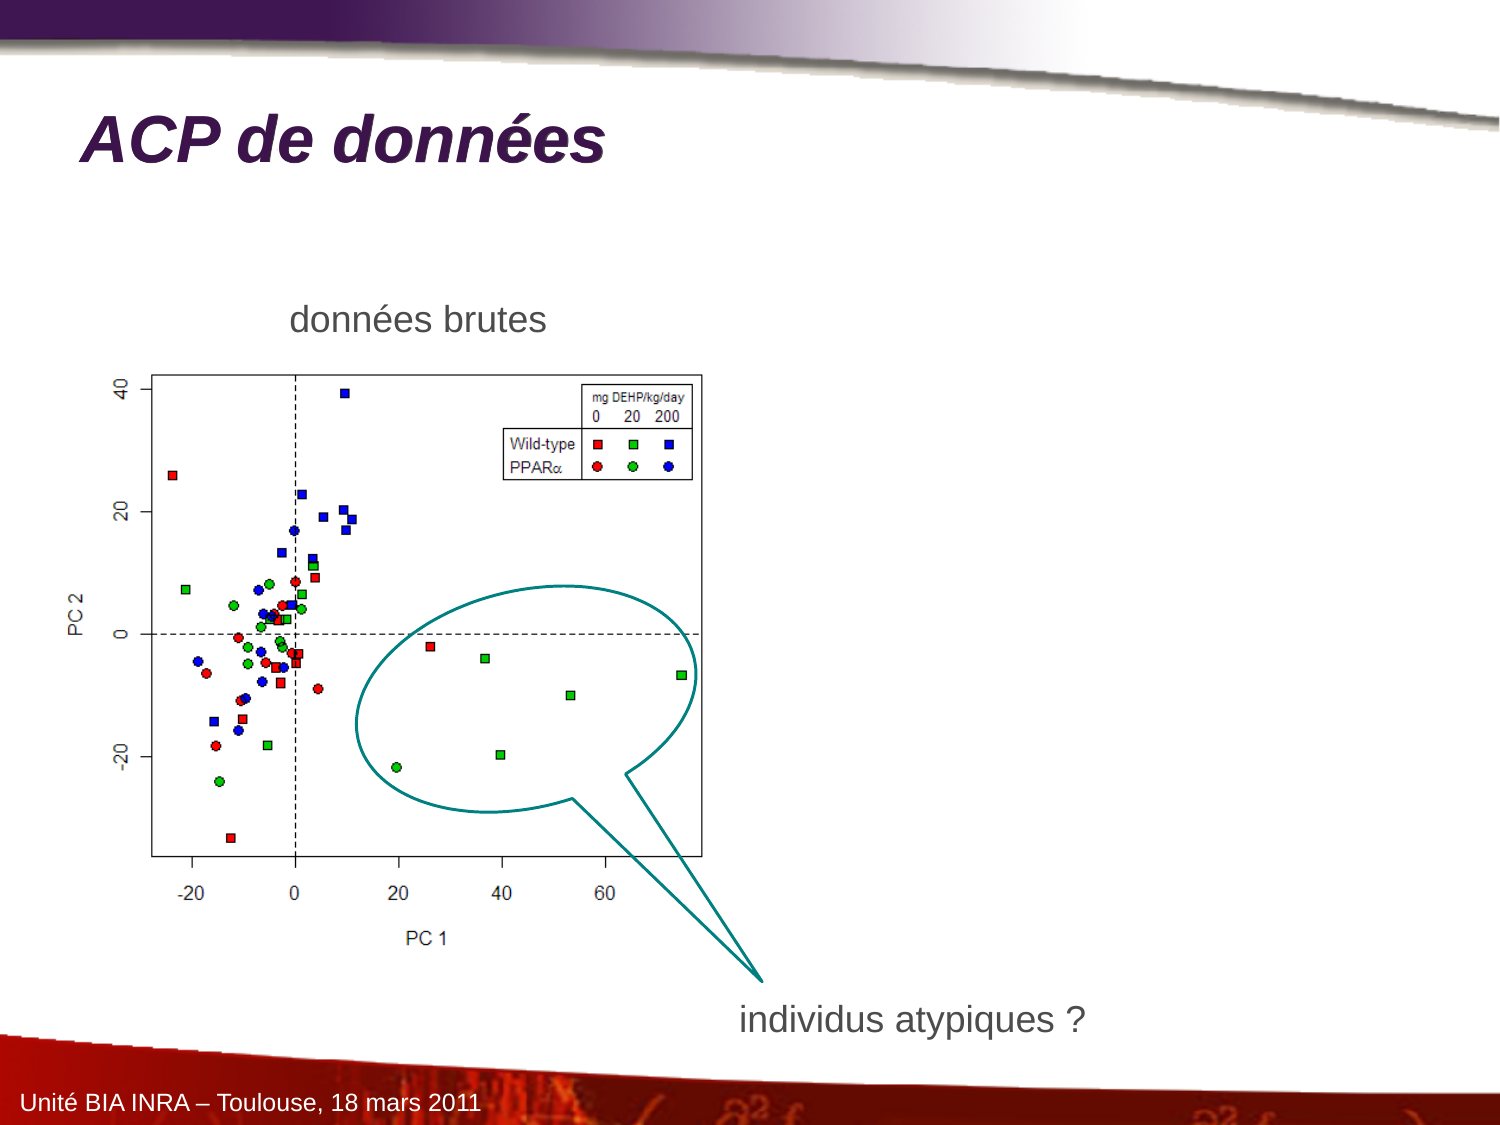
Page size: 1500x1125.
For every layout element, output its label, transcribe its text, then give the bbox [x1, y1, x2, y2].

picture [358, 588, 712, 930]
text_box individus atypiques ? [739, 997, 1107, 1044]
picture [61, 365, 712, 950]
title ACP de données [80, 102, 987, 177]
text_box données brutes [289, 298, 565, 345]
picture [0, 0, 1500, 154]
picture [0, 1022, 1500, 1125]
